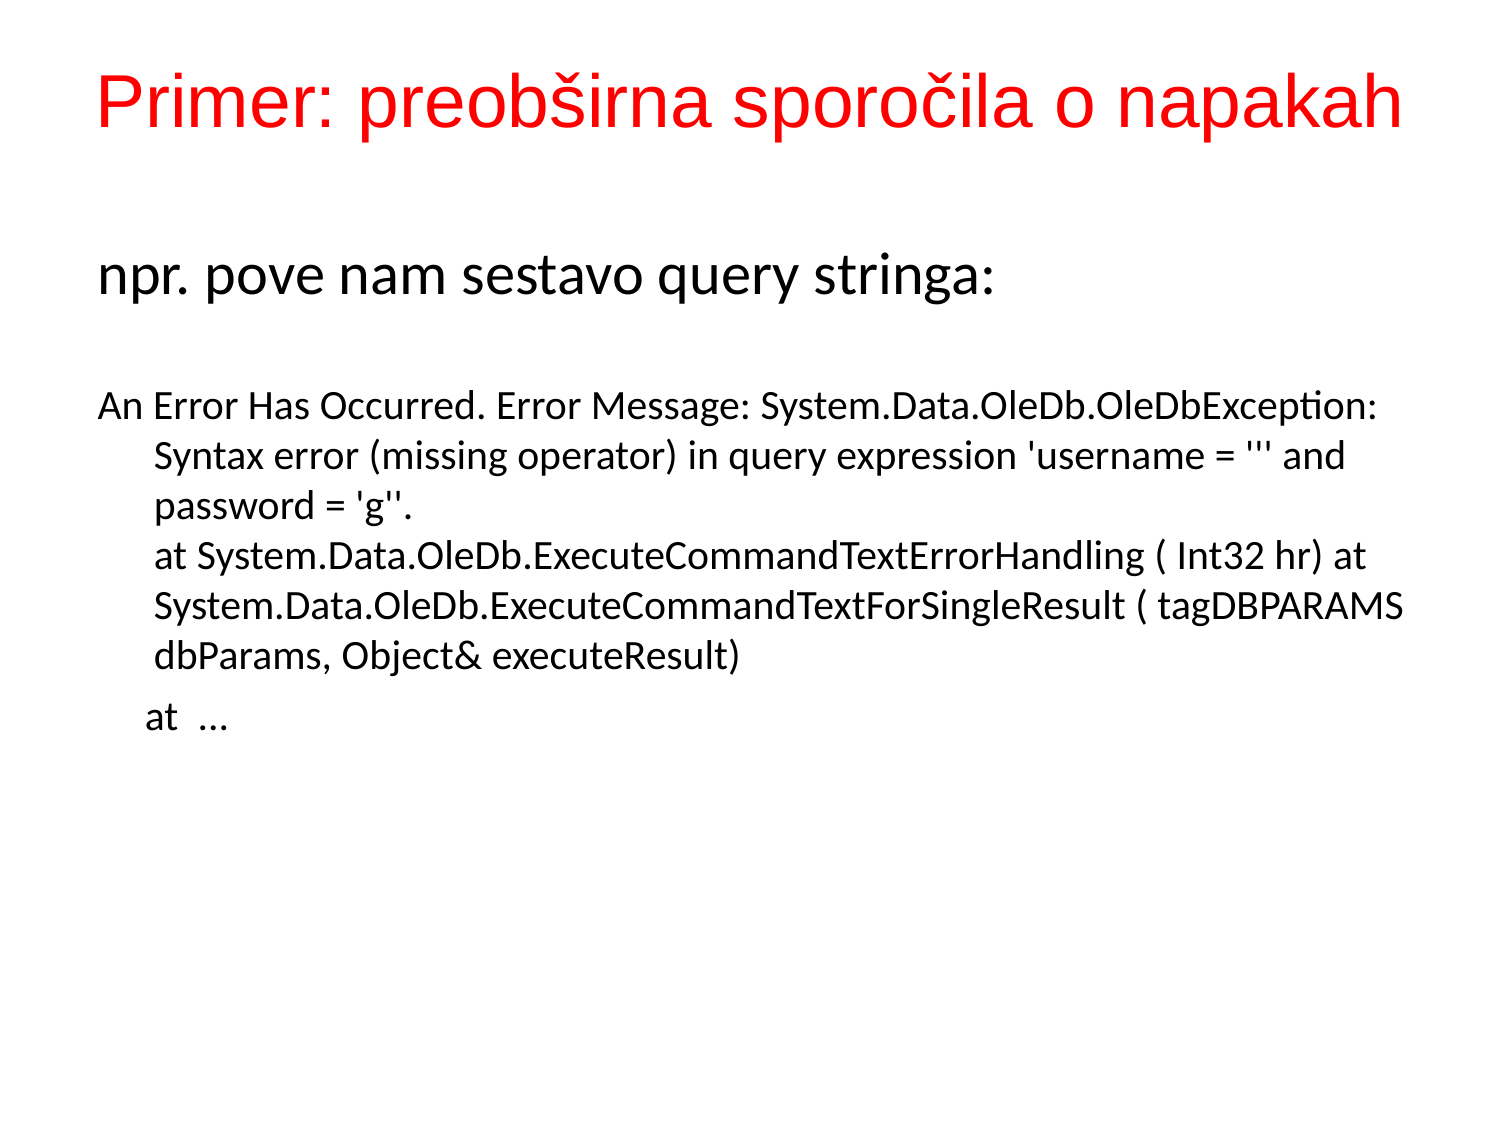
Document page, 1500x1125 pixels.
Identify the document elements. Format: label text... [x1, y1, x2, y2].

title Primer: preobširna sporočila o napakah [75, 45, 1426, 151]
list npr. pove nam sestavo query stringa: An Error Has Occurred. Error Message: System.Data.OleDb.OleDbException: Syntax error (missing operator) in query expression 'username = ''' and password = 'g''. at System.Data.OleDb.ExecuteCommandTextErrorHandling ( Int32 hr) at System.Data.OleDb.ExecuteCommandTextForSingleResult ( tagDBPARAMS dbParams, Object& executeResult) at ... [82, 139, 1500, 882]
